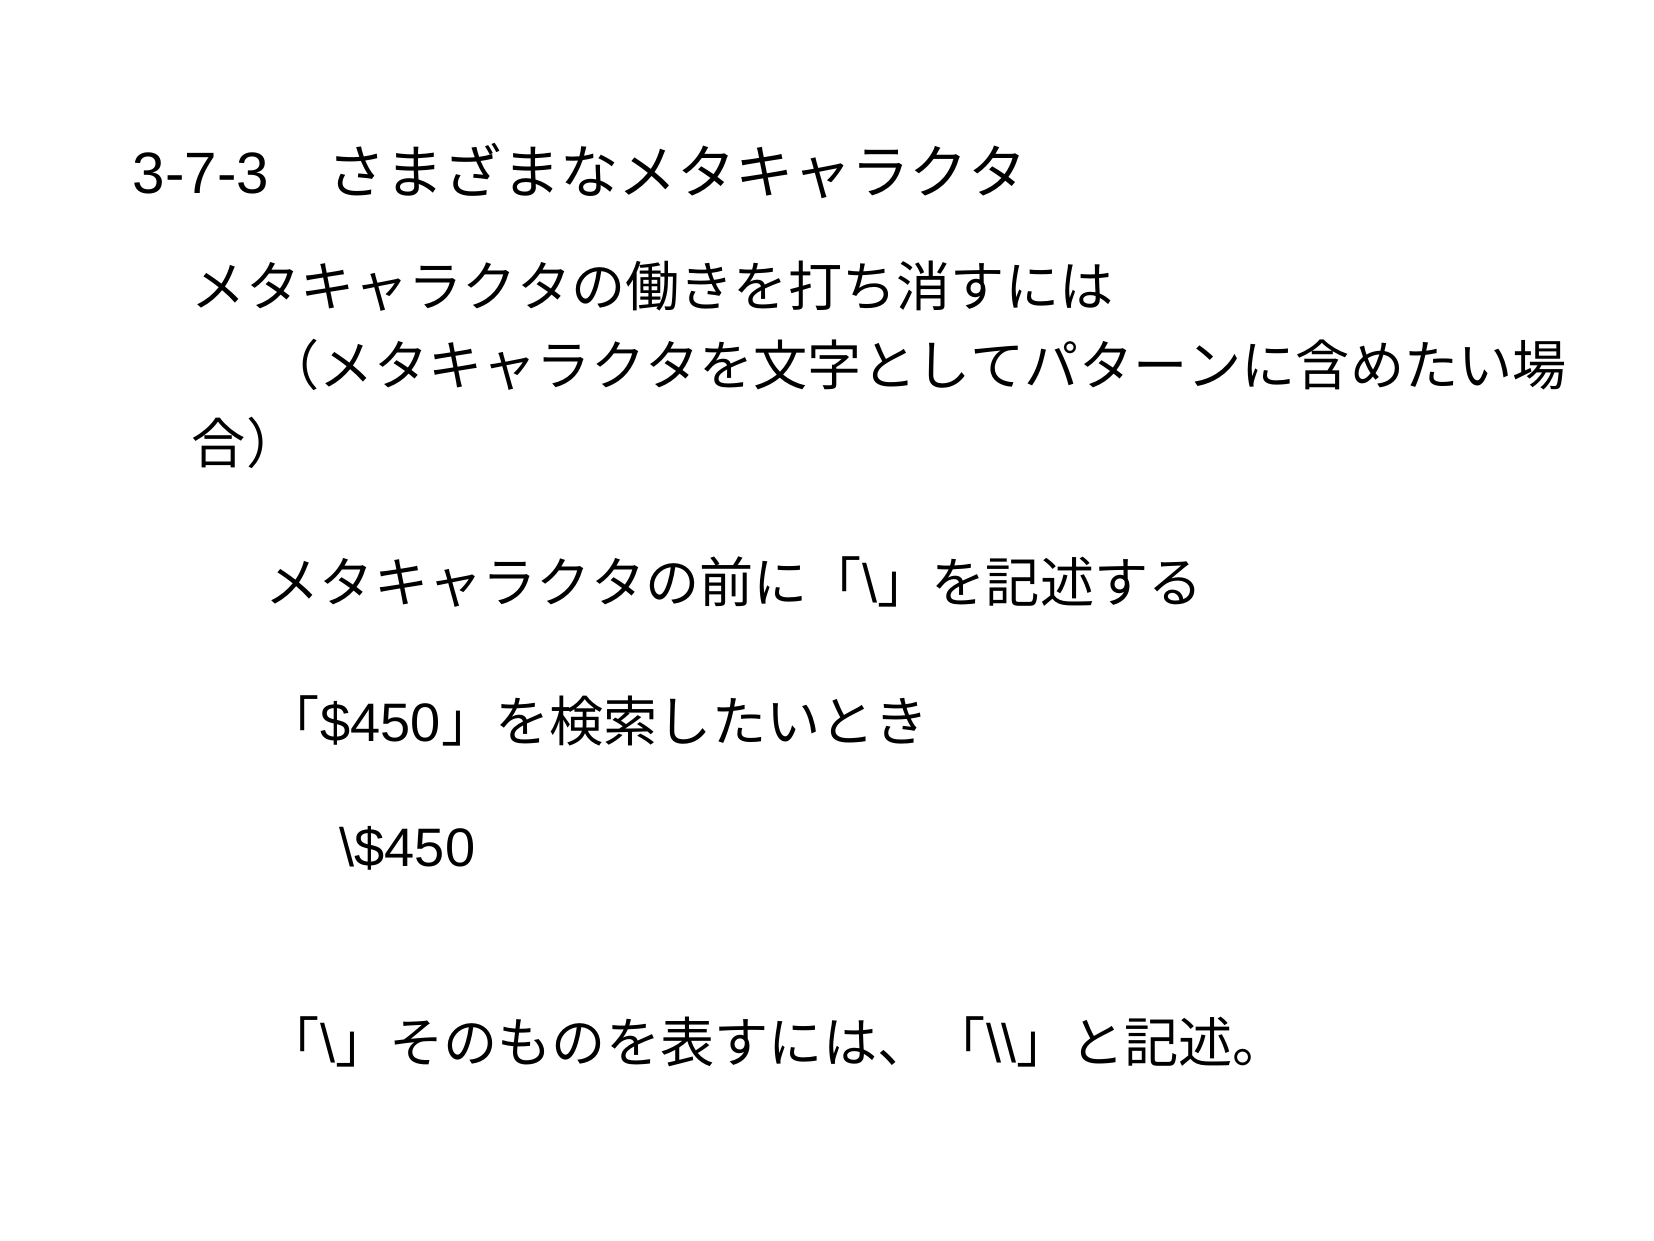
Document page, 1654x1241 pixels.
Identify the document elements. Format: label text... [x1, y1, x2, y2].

text_box メタキャラクタの働きを打ち消すには （メタキャラクタを文字としてパターンに含めたい場合） メタキャラクタの前に「\」を記述する 「$450」を検索したいとき \$450 「\」そのものを表すには、「\\」と記述。 [177, 236, 1595, 874]
text_box 3-7-3 さまざまなメタキャラクタ [118, 118, 1625, 198]
